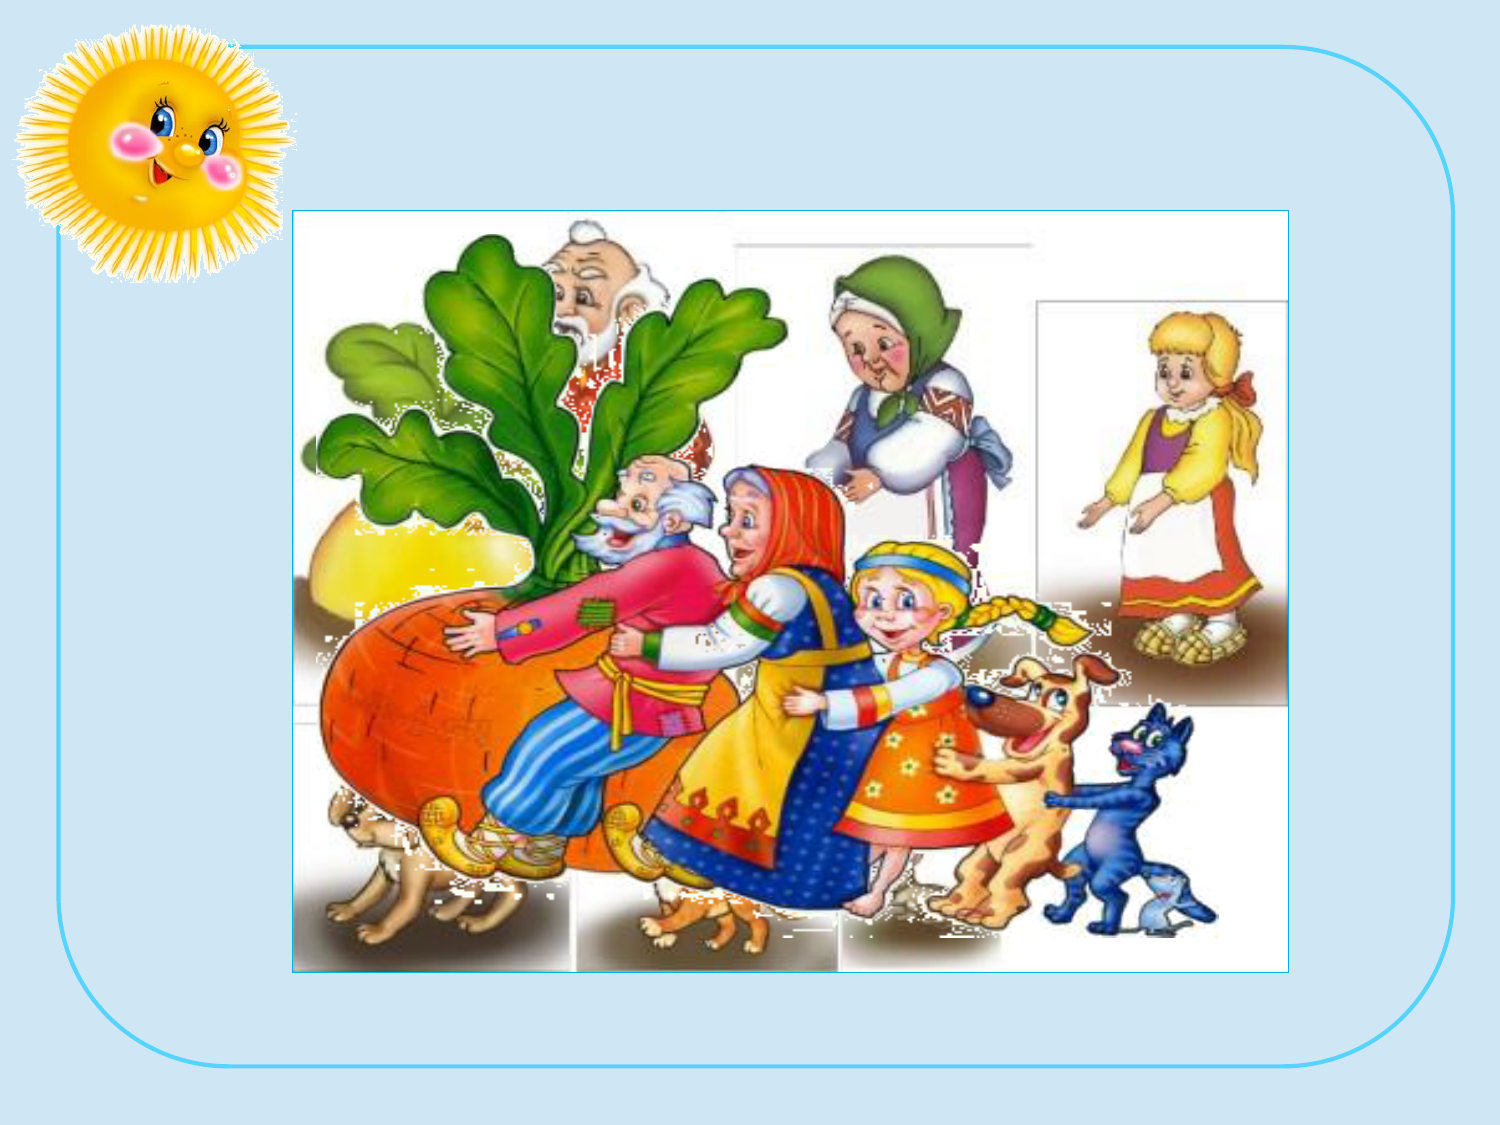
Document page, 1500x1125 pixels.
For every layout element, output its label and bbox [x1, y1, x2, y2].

picture [294, 212, 1287, 971]
picture [11, 11, 340, 340]
